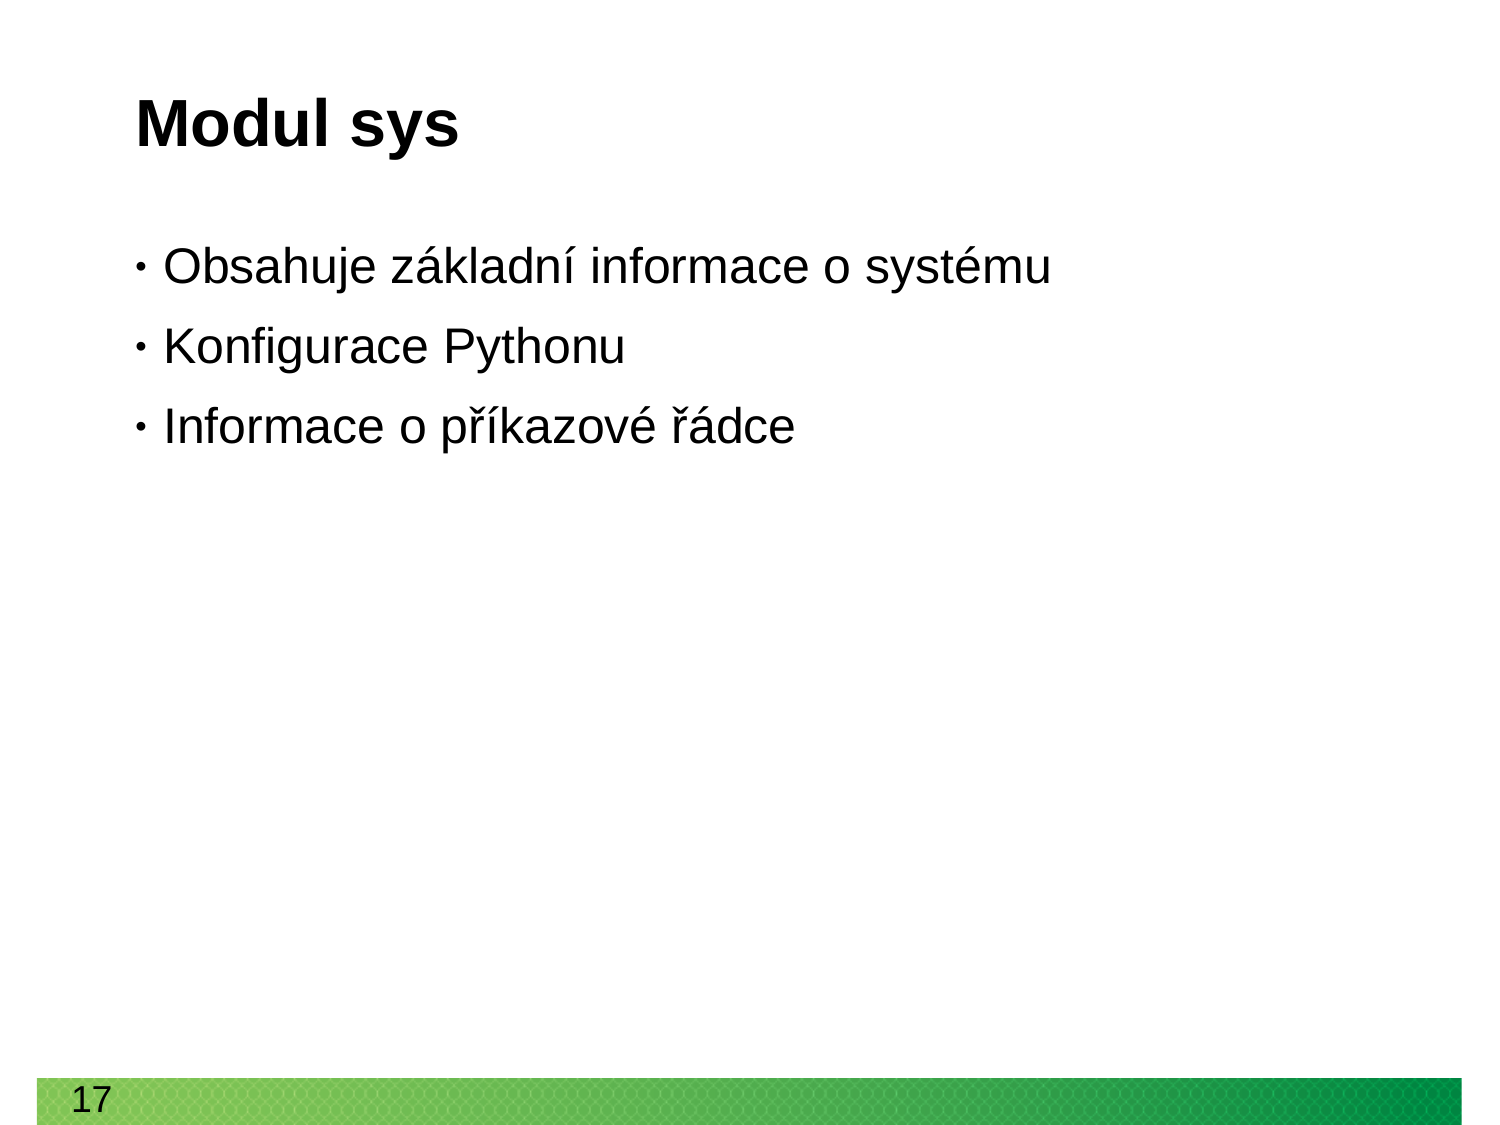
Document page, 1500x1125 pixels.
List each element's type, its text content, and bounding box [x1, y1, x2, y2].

picture [36, 1078, 1462, 1125]
list Obsahuje základní informace o systému Konfigurace Pythonu Informace o příkazové řádce [135, 238, 1372, 982]
title Modul sys [135, 41, 1372, 204]
